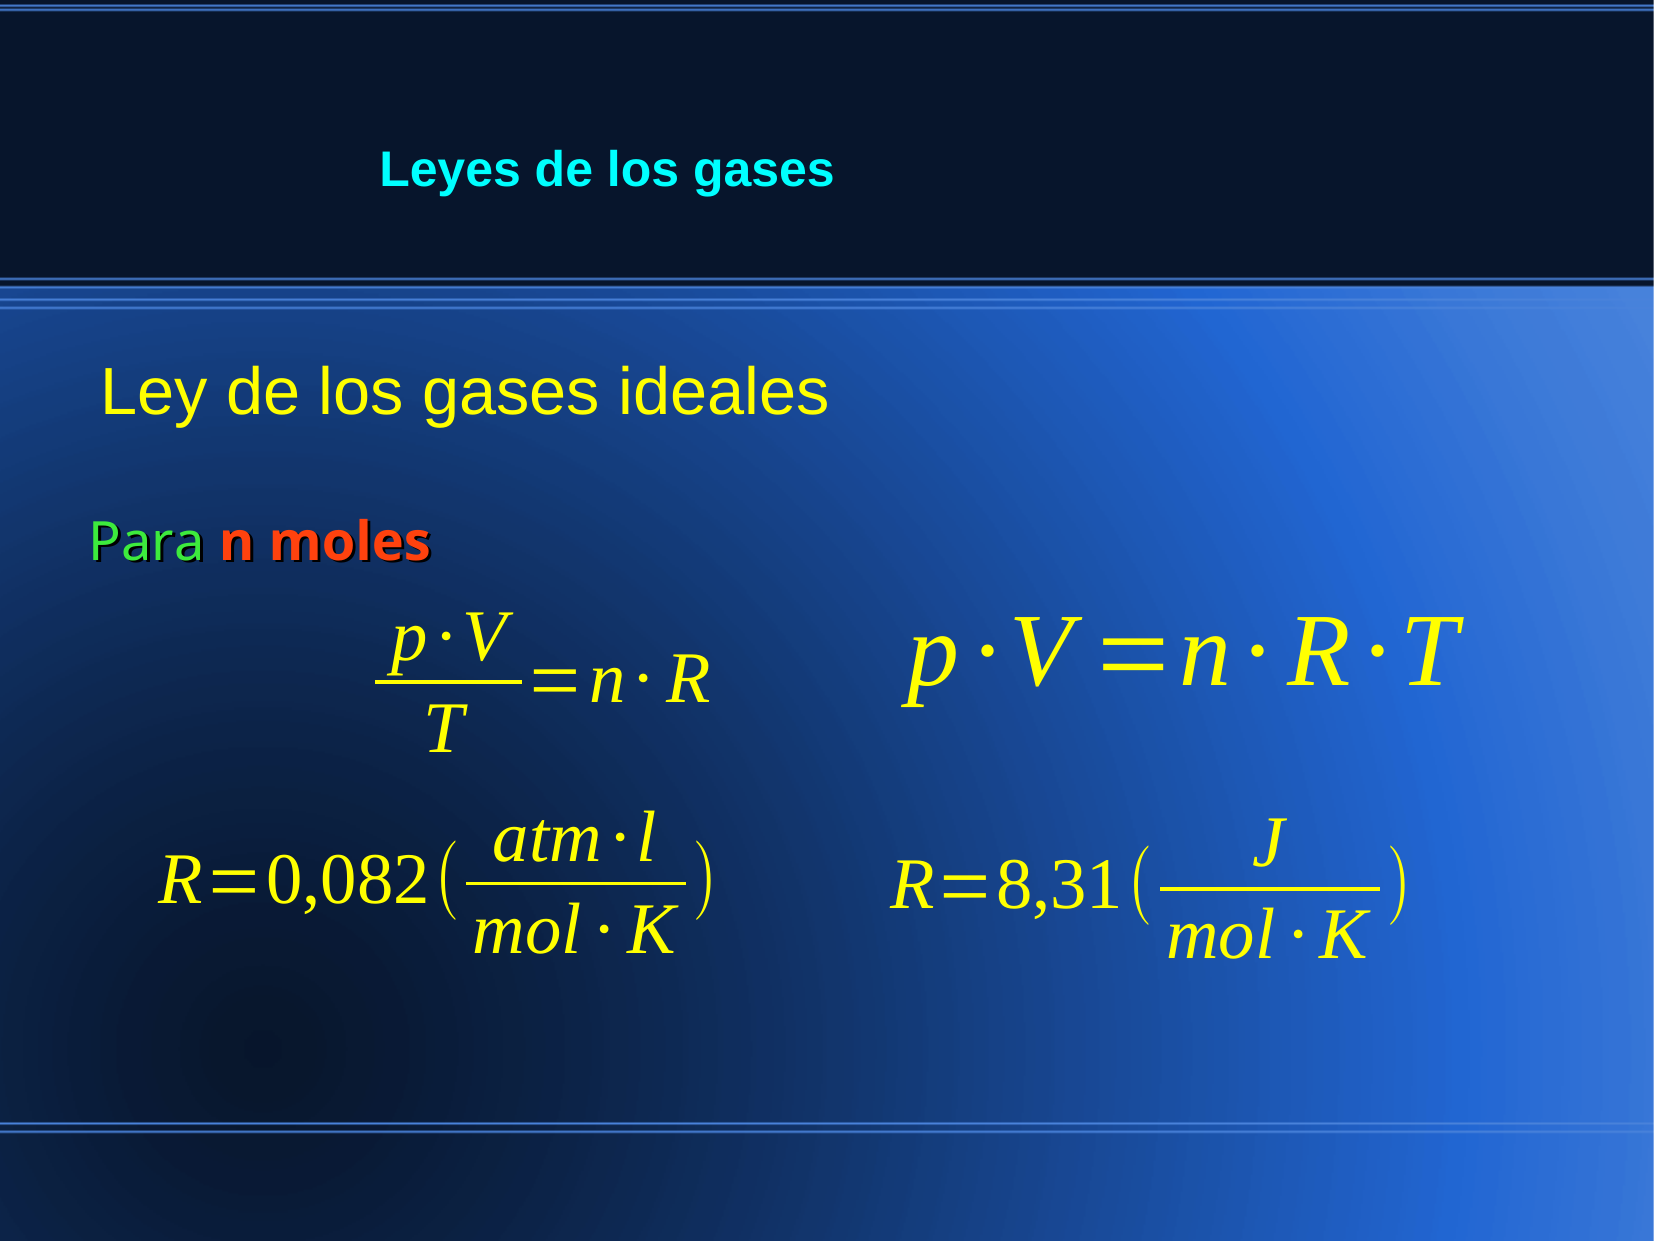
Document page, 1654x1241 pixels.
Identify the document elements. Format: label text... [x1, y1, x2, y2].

title Leyes de los gases [32, 118, 1182, 220]
chart [885, 593, 1479, 709]
chart [879, 802, 1418, 975]
text_box Para n moles [88, 501, 945, 579]
picture [0, 0, 1654, 1241]
chart [147, 797, 724, 970]
list Ley de los gases ideales [29, 354, 1063, 462]
chart [366, 595, 717, 768]
